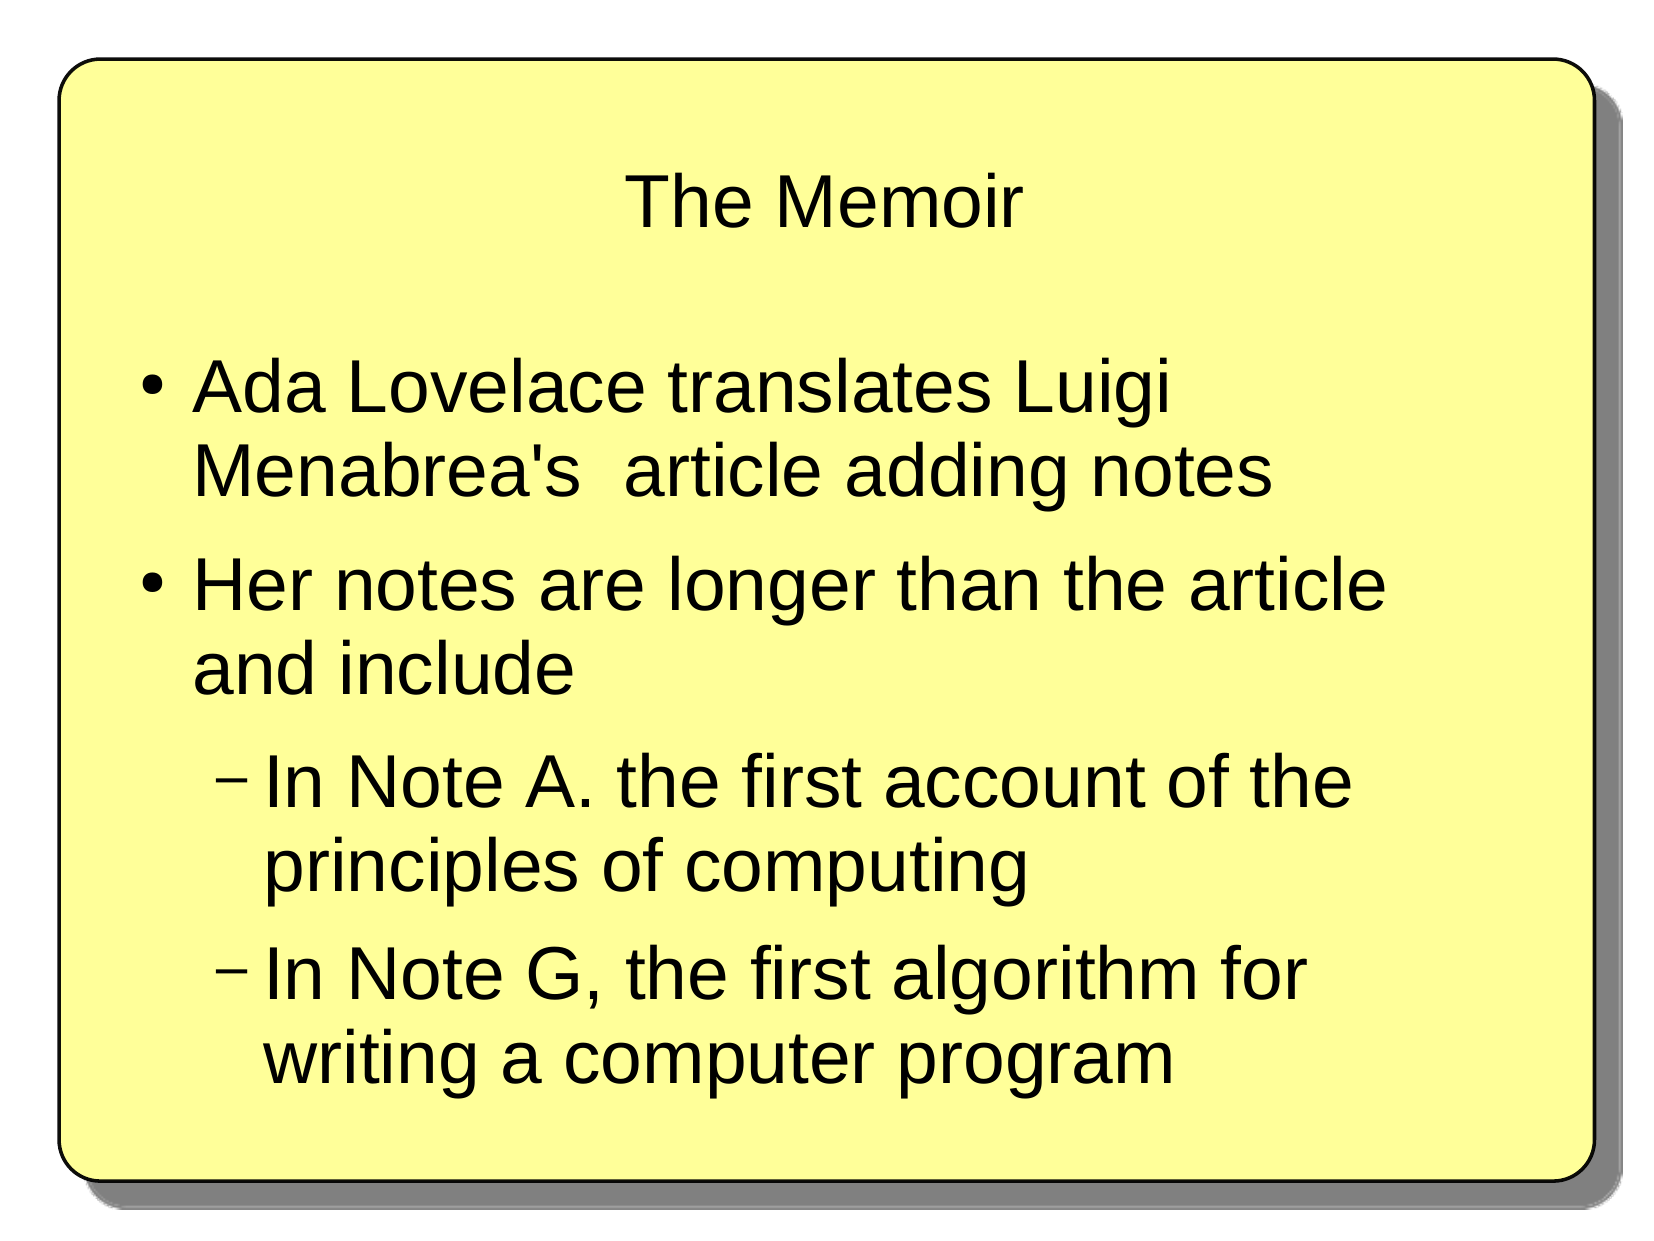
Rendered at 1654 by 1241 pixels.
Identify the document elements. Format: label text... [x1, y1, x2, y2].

list Ada Lovelace translates Luigi Menabrea's article adding notes Her notes are longer than the article and include In Note A. the first account of the principles of computing In Note G, the first algorithm for writing a computer program [121, 344, 1534, 1112]
title The Memoir [118, 105, 1532, 298]
